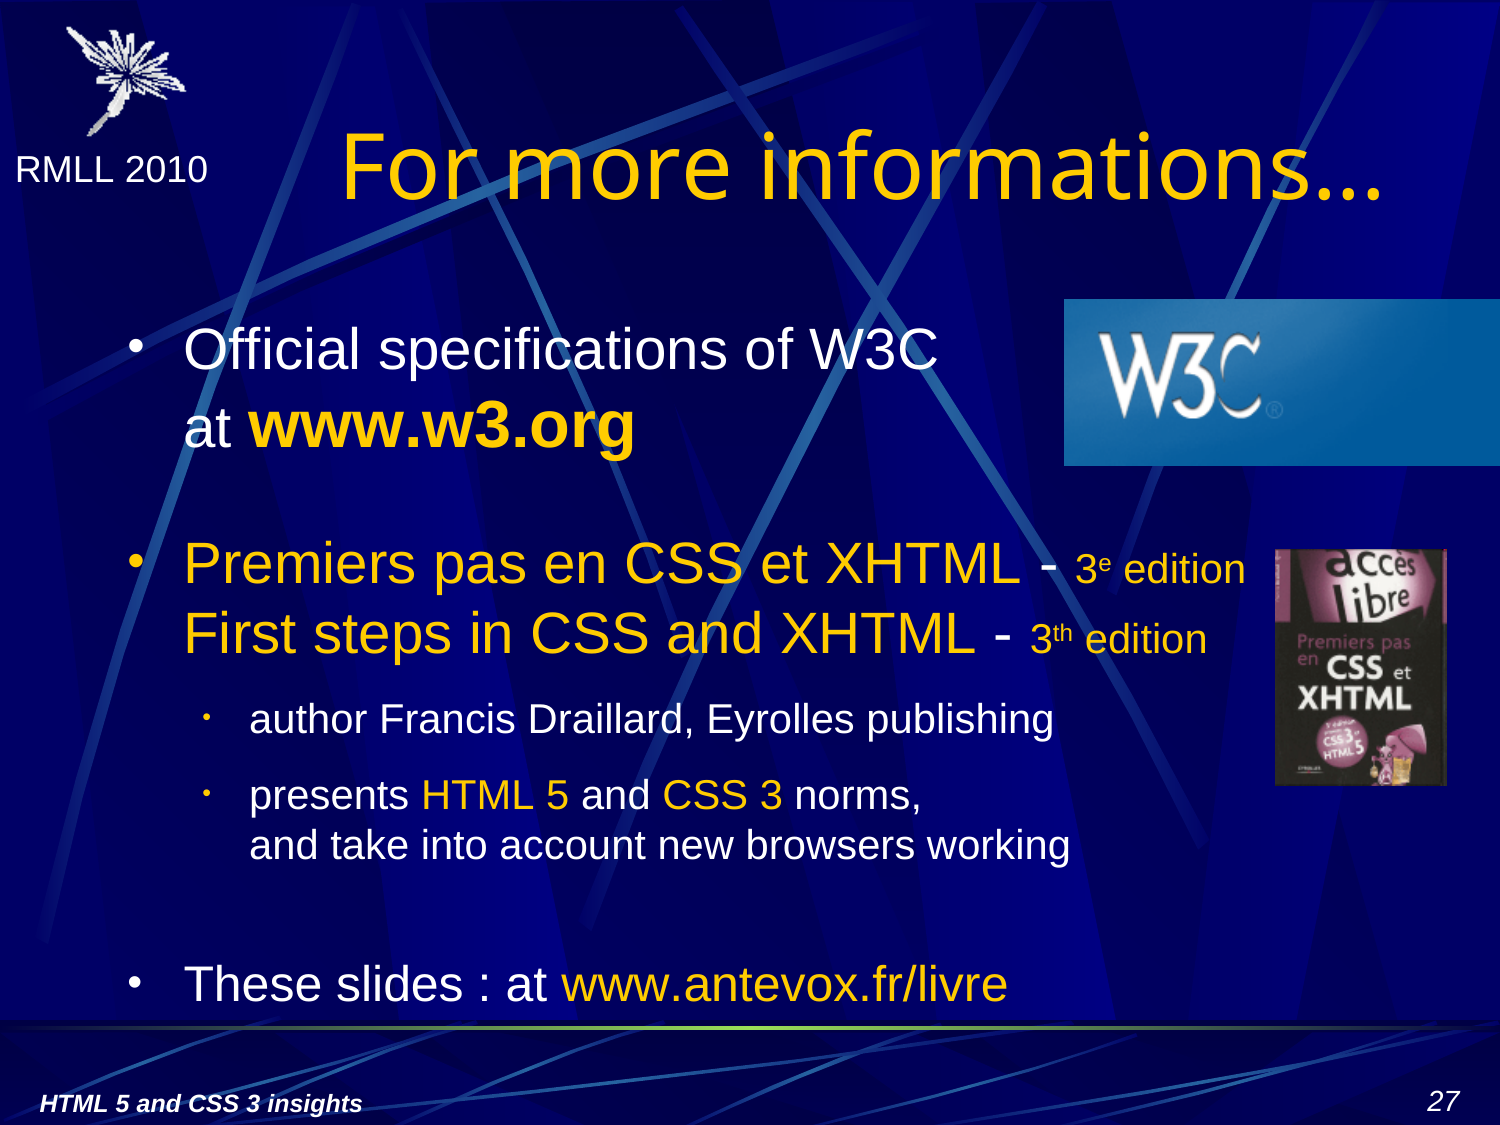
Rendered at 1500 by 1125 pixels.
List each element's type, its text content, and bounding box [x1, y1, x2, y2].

title For more informations... [225, 62, 1500, 263]
picture [1275, 549, 1447, 786]
picture [1064, 299, 1500, 466]
picture [62, 24, 188, 138]
list Official specifications of W3C at www.w3.org Premiers pas en CSS et XHTML - 3e edition First steps in CSS and XHTML - 3th edition author Francis Draillard, Eyrolles publishing presents HTML 5 and CSS 3 norms, and take into account new browsers working These slides : at www.antevox.fr/livre [112, 303, 1476, 1020]
